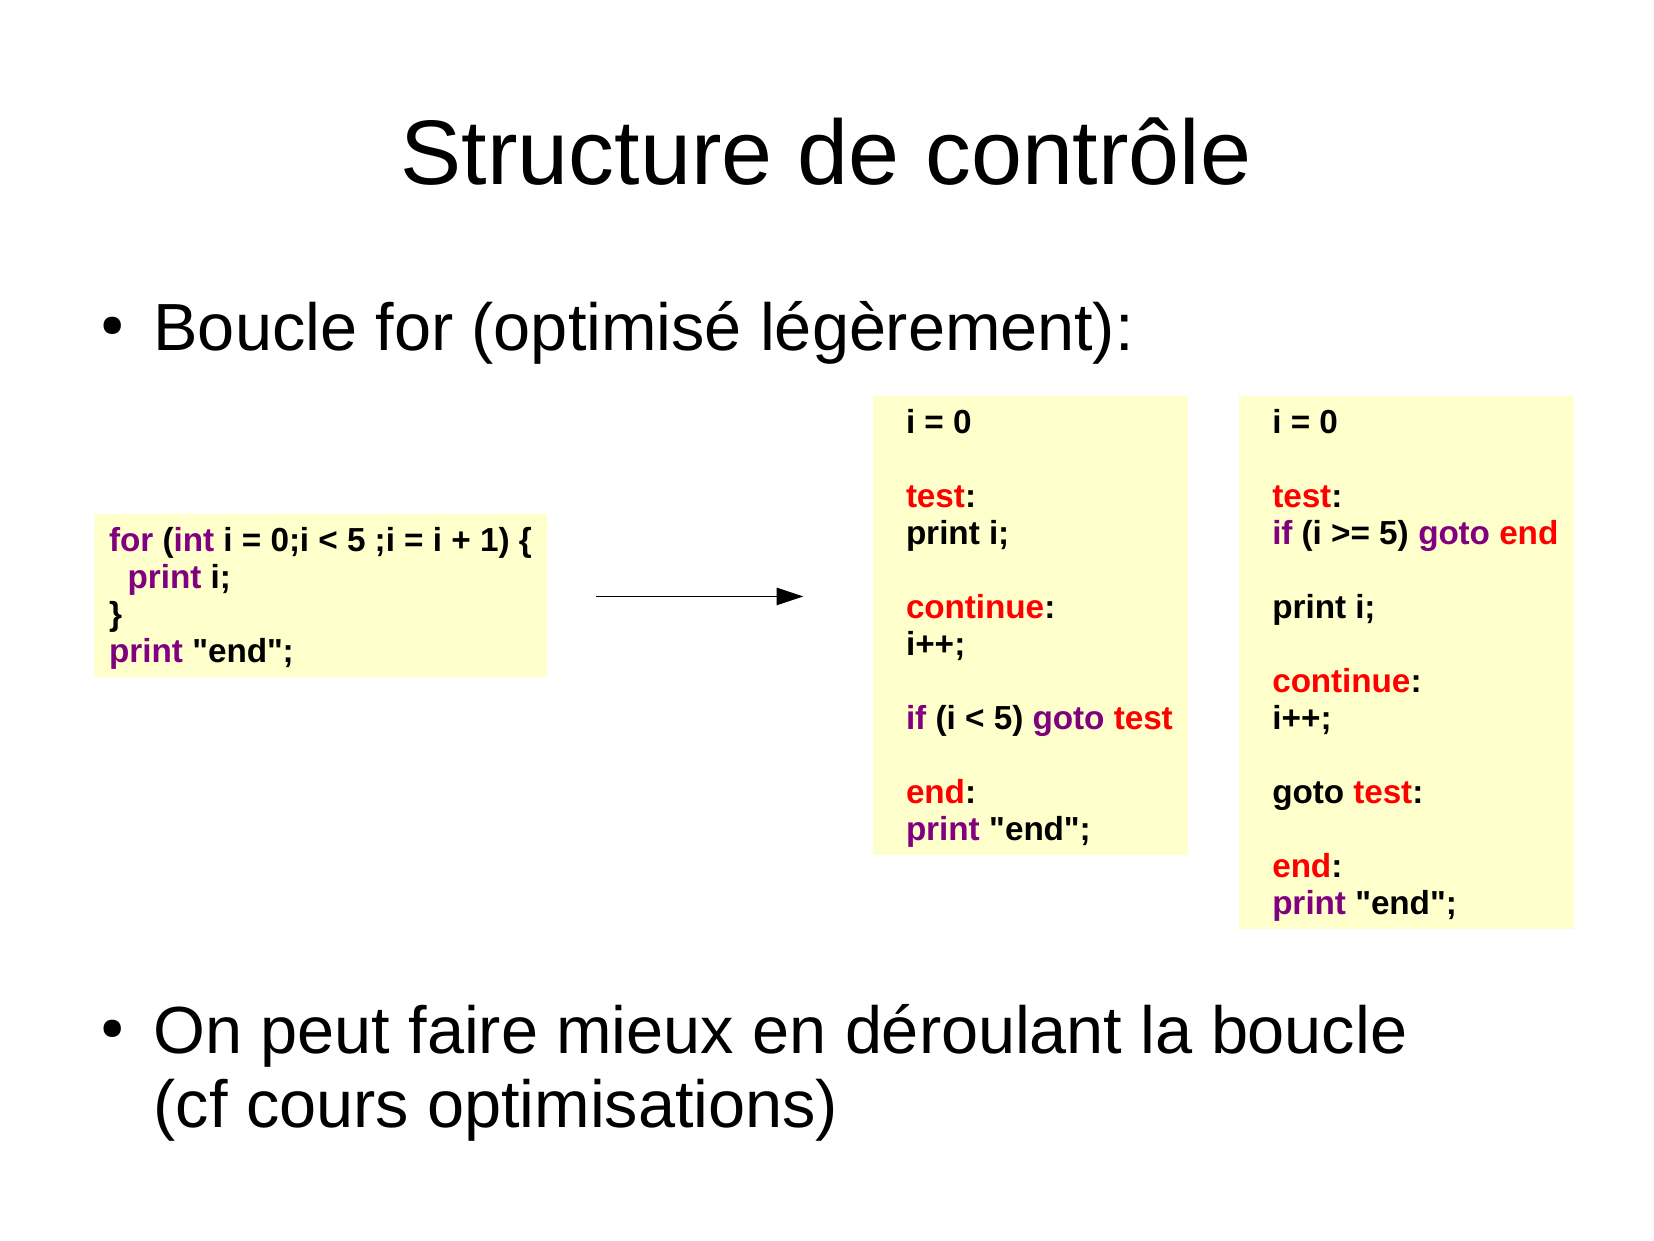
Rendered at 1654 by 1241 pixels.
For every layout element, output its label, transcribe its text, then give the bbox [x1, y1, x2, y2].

title Structure de contrôle [82, 56, 1571, 250]
list Boucle for (optimisé légèrement): On peut faire mieux en déroulant la boucle (cf cours optimisations) [82, 290, 1571, 1143]
text_box for (int i = 0;i < 5 ;i = i + 1) { print i; } print "end"; [94, 513, 548, 677]
text_box i = 0 test: print i; continue: i++; if (i < 5) goto test end: print "end"; [872, 395, 1189, 855]
text_box i = 0 test: if (i >= 5) goto end print i; continue: i++; goto test: end: print "end"; [1239, 395, 1574, 929]
